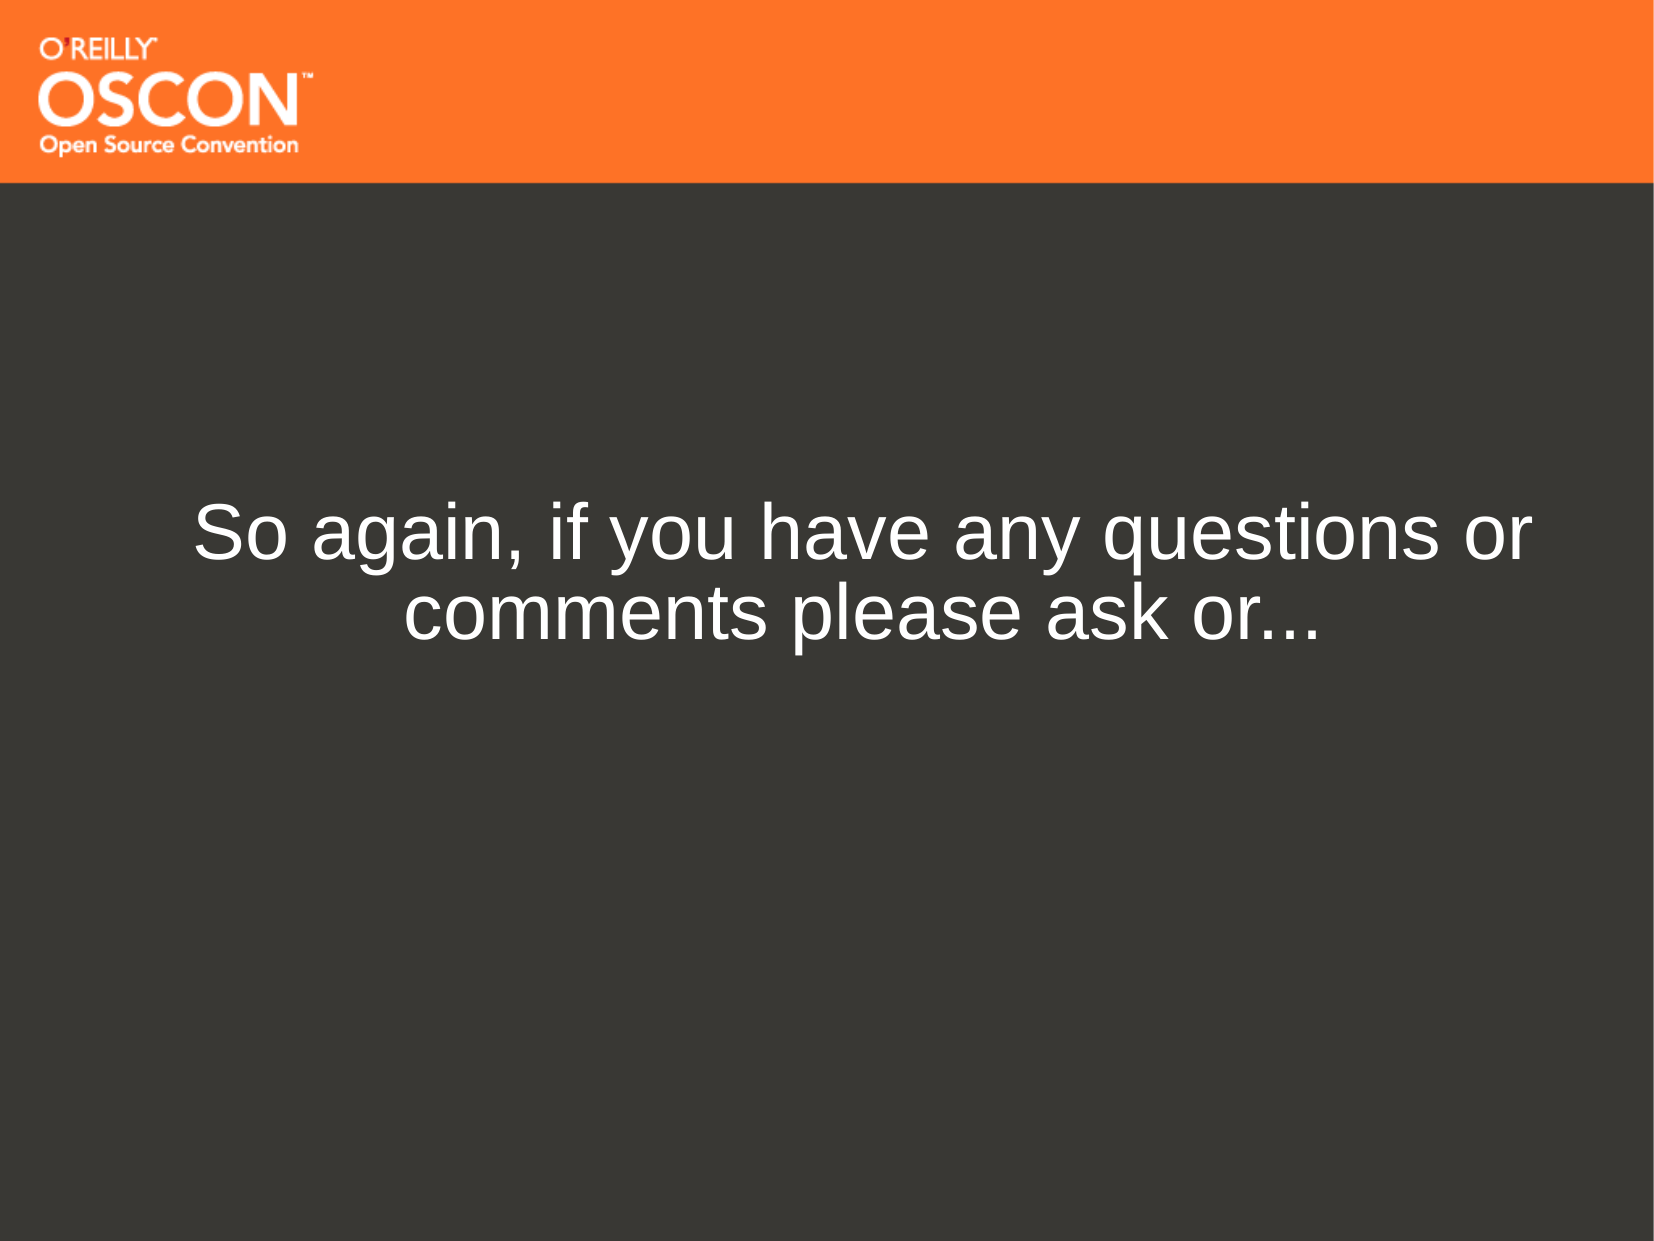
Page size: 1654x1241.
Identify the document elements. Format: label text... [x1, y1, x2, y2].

list So again, if you have any questions or comments please ask or... [37, 219, 1628, 1218]
title [356, 31, 1624, 187]
picture [0, 0, 1654, 1241]
